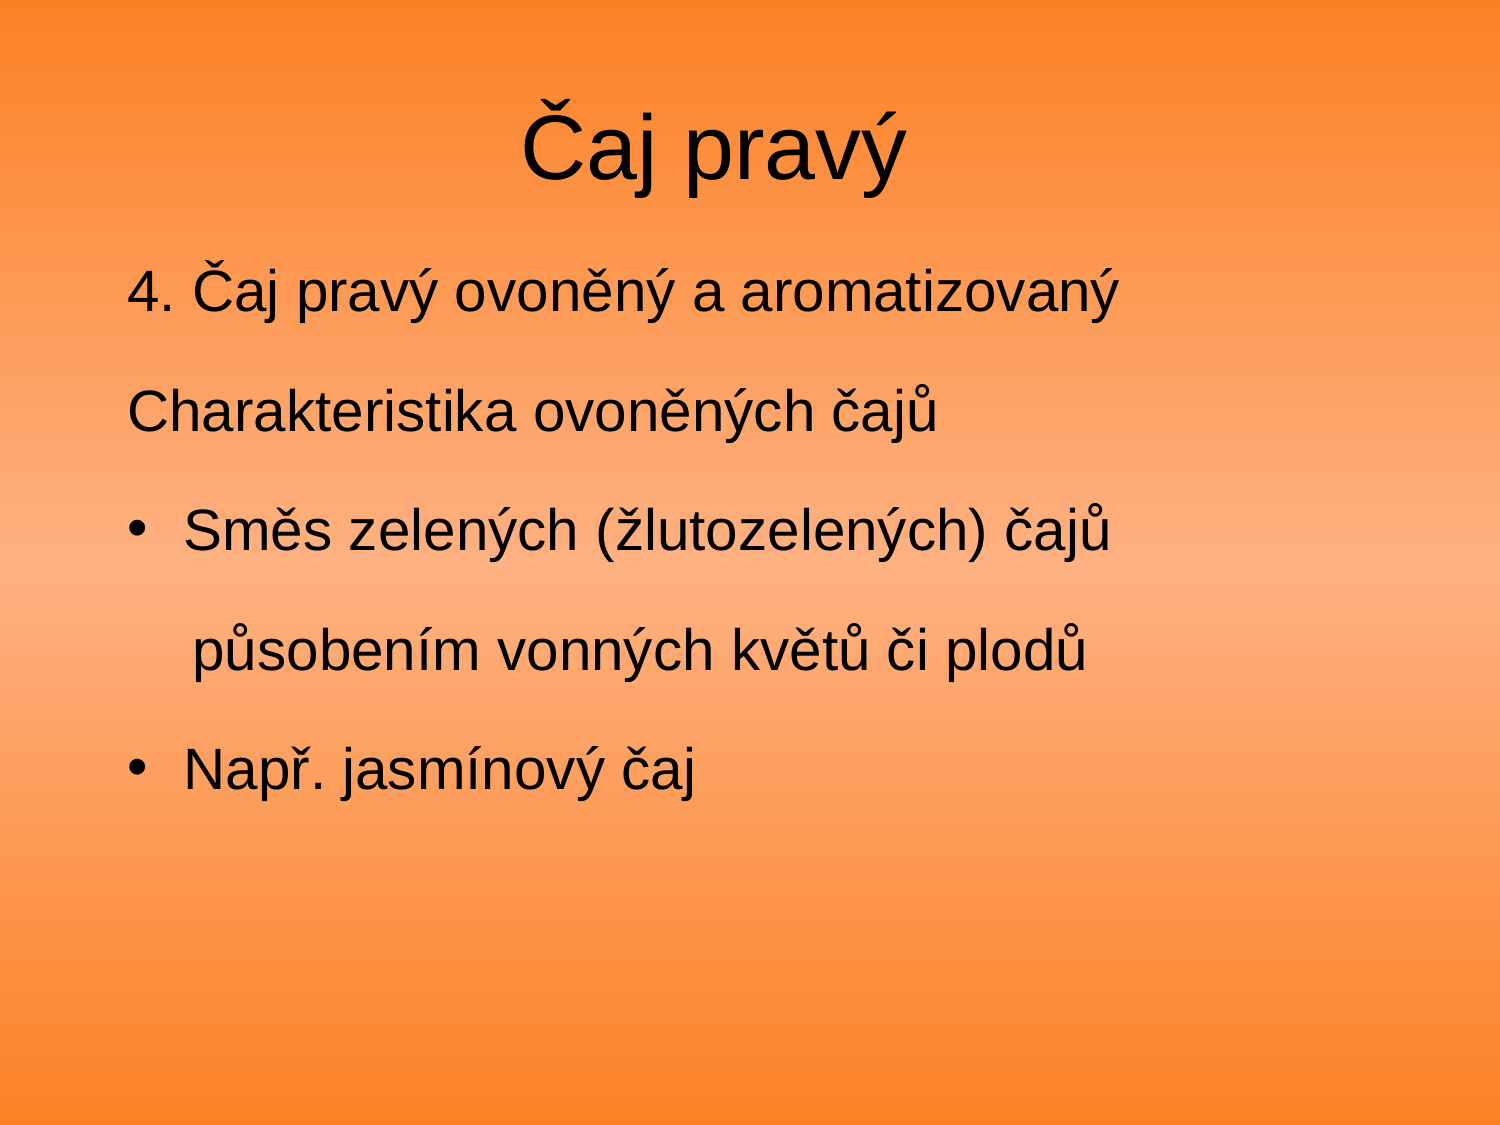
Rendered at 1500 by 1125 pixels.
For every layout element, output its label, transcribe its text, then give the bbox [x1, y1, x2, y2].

list 4. Čaj pravý ovoněný a aromatizovaný Charakteristika ovoněných čajů Směs zelených (žlutozelených) čajů působením vonných květů či plodů Např. jasmínový čaj [112, 210, 1418, 1020]
title Čaj pravý [76, 66, 1352, 219]
